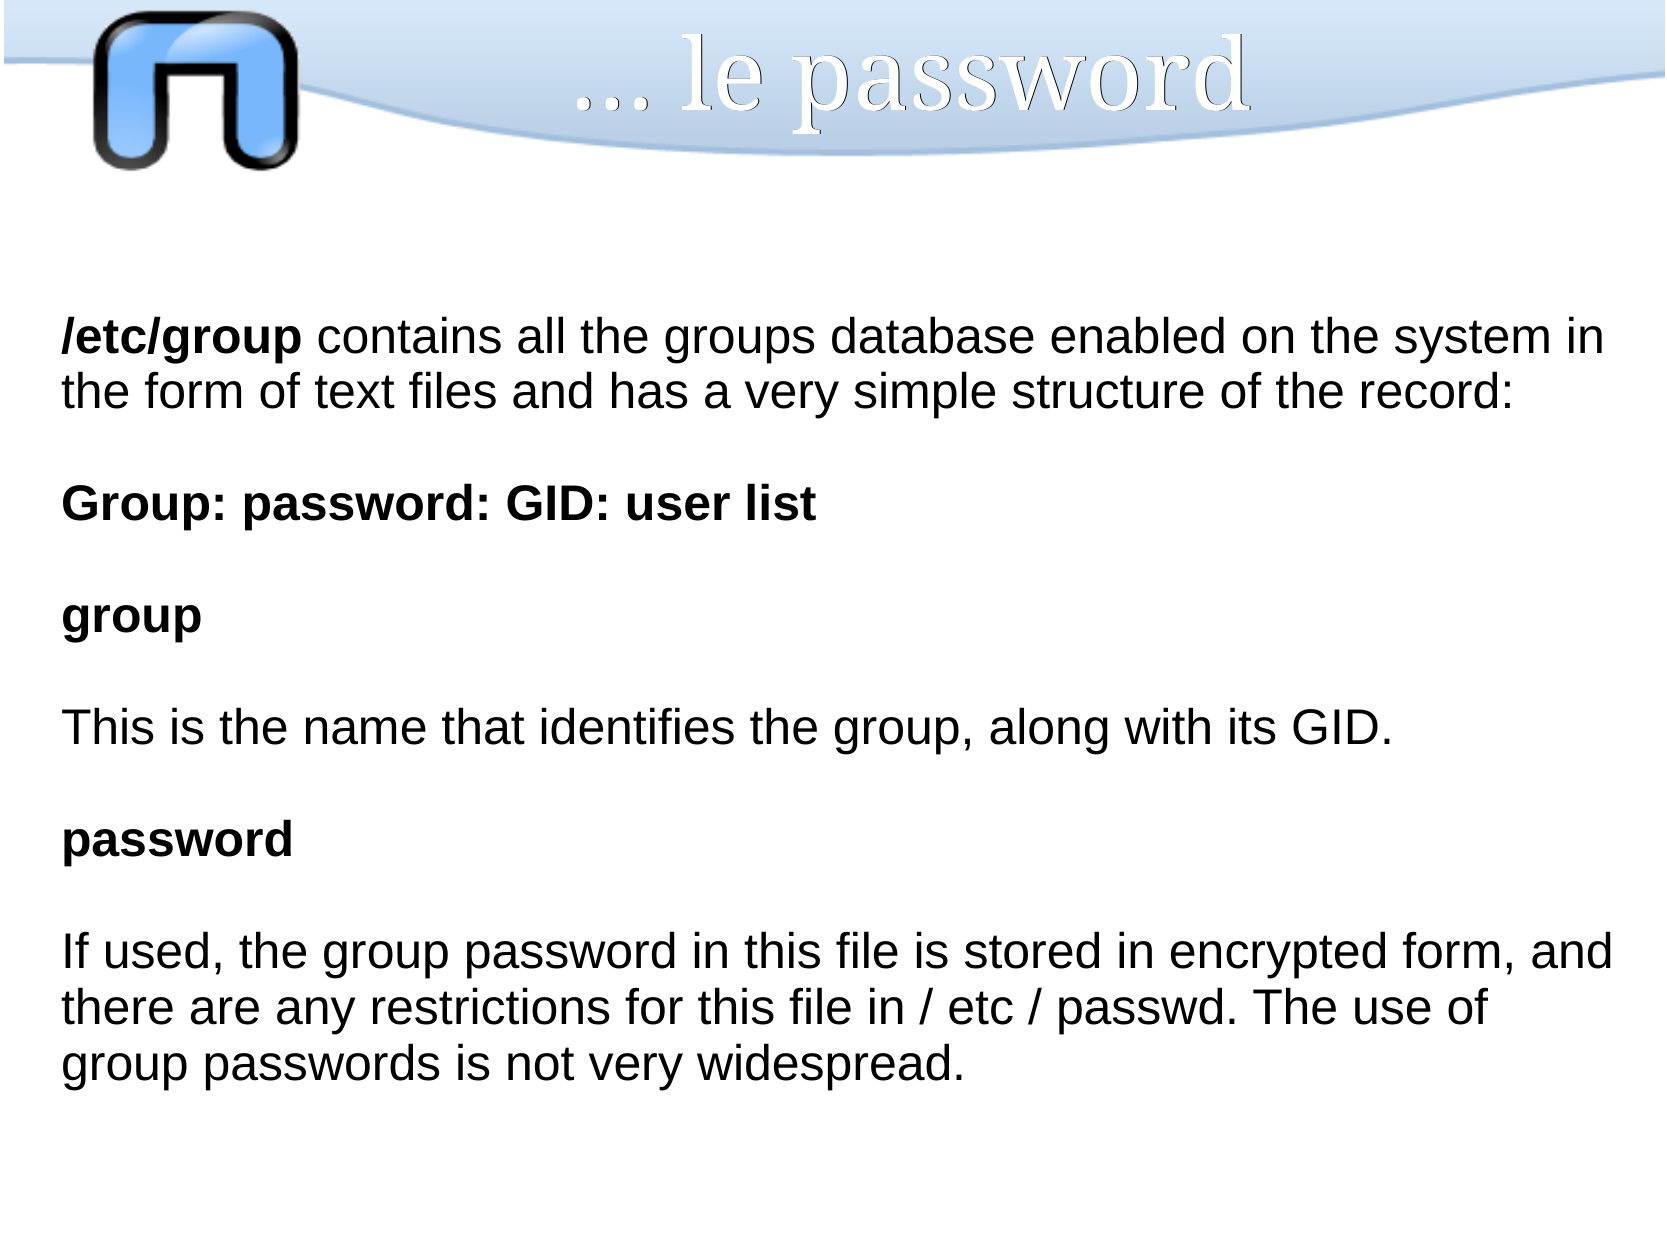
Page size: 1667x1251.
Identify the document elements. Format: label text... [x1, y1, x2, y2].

list /etc/group contains all the groups database enabled on the system in the form of text files and has a very simple structure of the record: Group: password: GID: user list group This is the name that identifies the group, along with its GID. password If used, the group password in this file is stored in encrypted form, and there are any restrictions for this file in / etc / passwd. The use of group passwords is not very widespread. [54, 301, 1624, 1144]
picture [0, 0, 1667, 1251]
text_box … le password [555, 0, 1609, 267]
